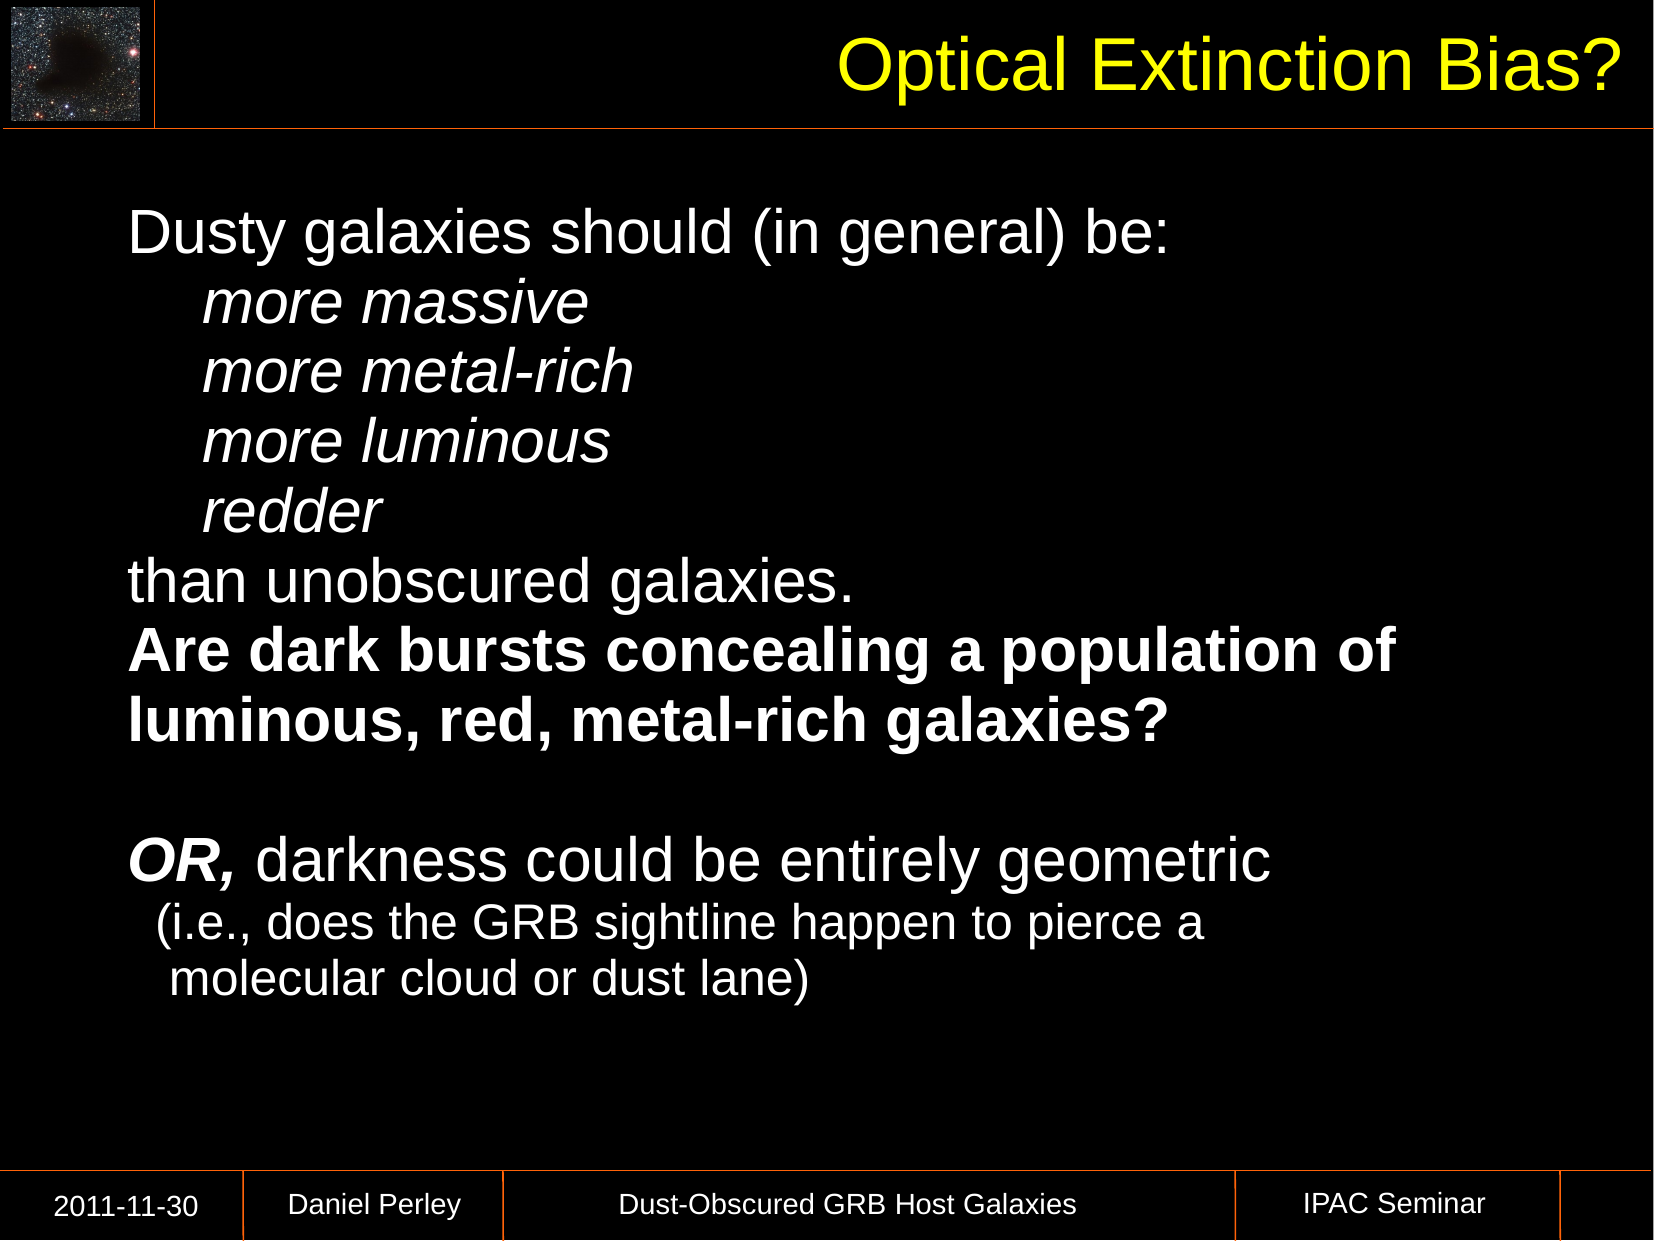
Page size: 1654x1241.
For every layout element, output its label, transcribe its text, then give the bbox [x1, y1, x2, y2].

title Optical Extinction Bias? [594, 21, 1624, 108]
text_box Dusty galaxies should (in general) be: more massive more metal-rich more luminous redder than unobscured galaxies. Are dark bursts concealing a population of luminous, red, metal-rich galaxies? OR, darkness could be entirely geometric (i.e., does the GRB sightline happen to pierce a molecular cloud or dust lane) [112, 189, 1576, 1135]
picture [11, 7, 140, 121]
